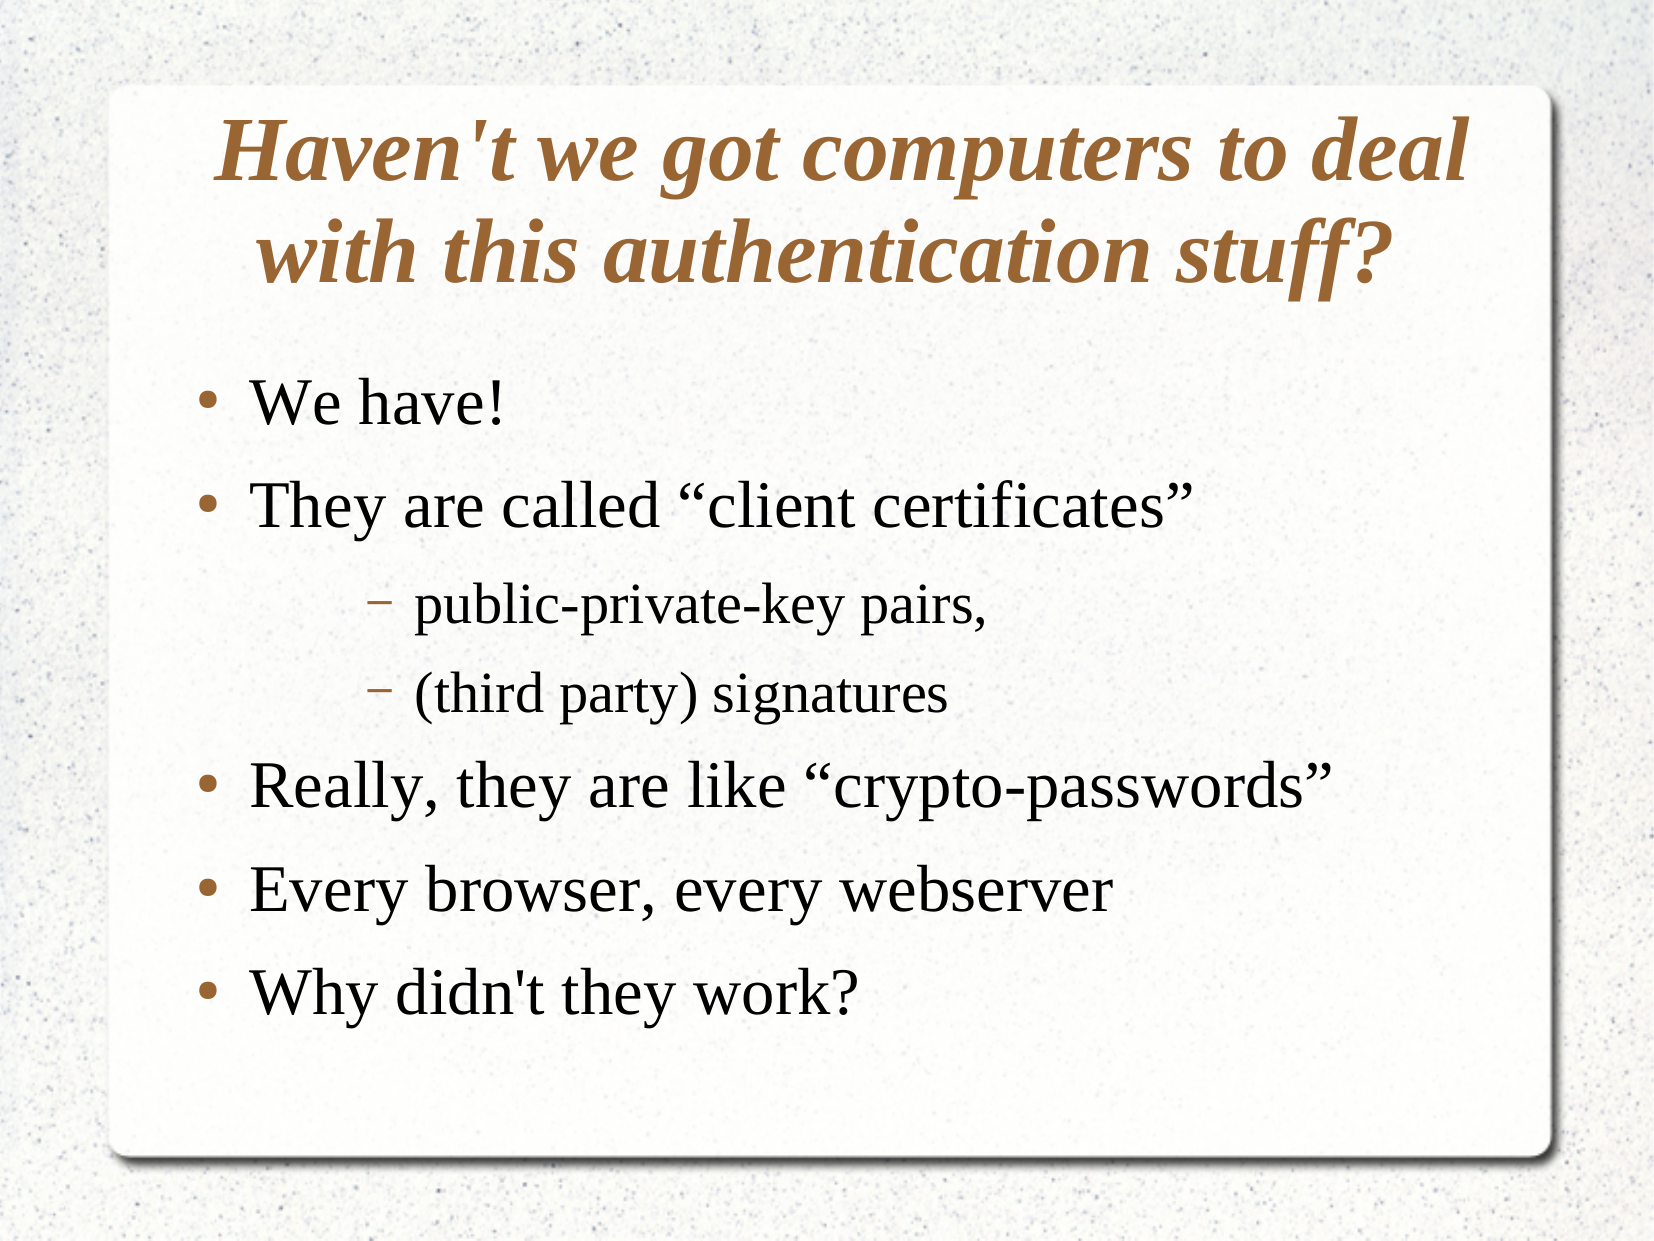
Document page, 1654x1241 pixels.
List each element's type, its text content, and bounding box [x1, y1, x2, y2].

title Haven't we got computers to deal with this authentication stuff? [118, 94, 1536, 306]
list We have! They are called “client certificates” public-private-key pairs, (third party) signatures Really, they are like “crypto-passwords” Every browser, every webserver Why didn't they work? [178, 364, 1570, 1147]
picture [0, 0, 1654, 1241]
